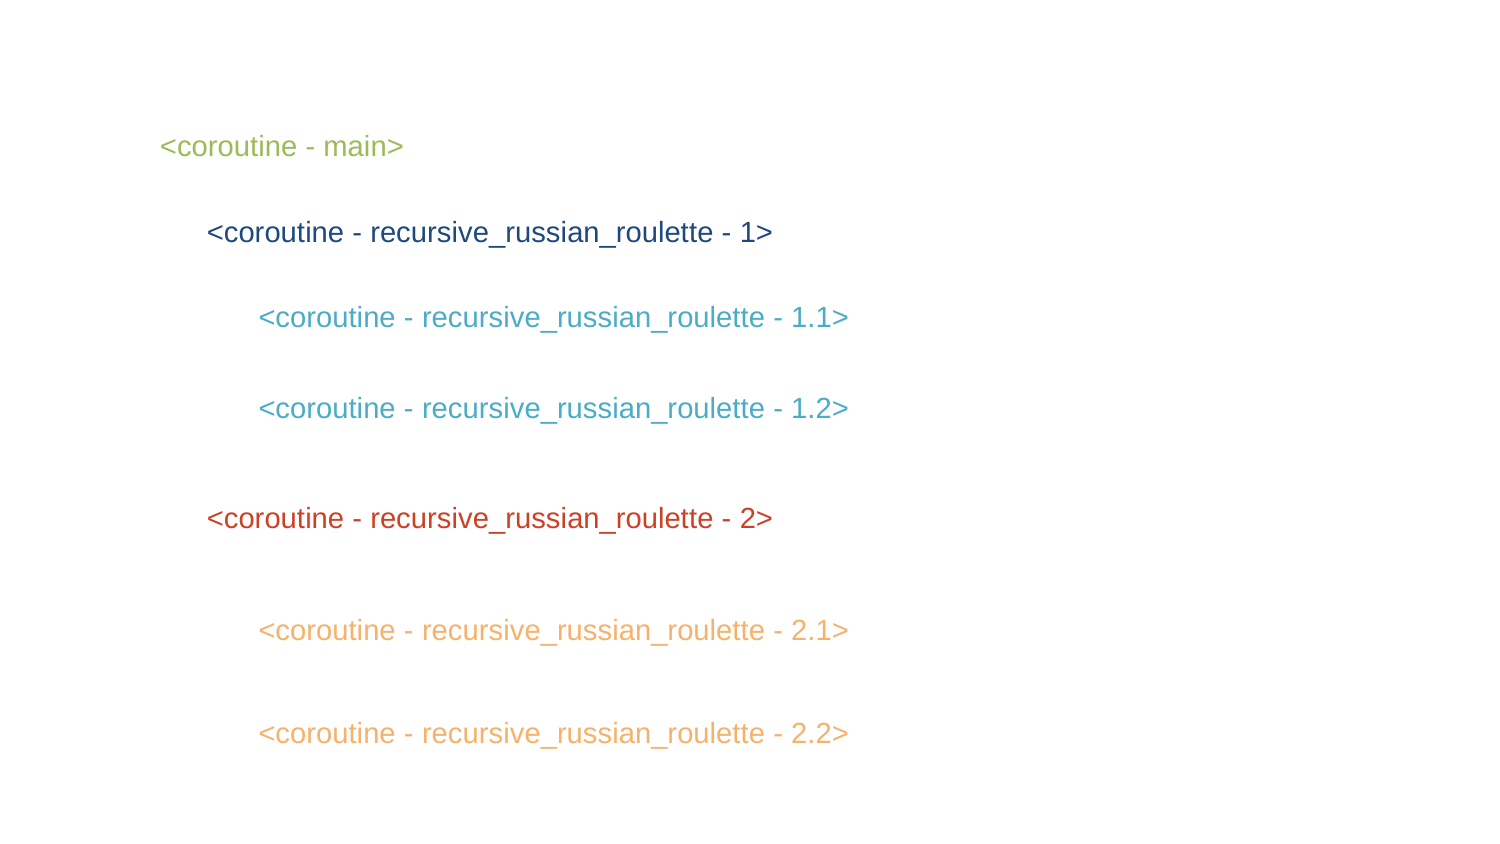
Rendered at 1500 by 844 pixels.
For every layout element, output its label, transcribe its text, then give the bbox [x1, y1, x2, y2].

text_box <coroutine - recursive_russian_roulette - 1.1> [243, 283, 908, 344]
text_box <coroutine - recursive_russian_roulette - 2> [191, 484, 812, 546]
text_box <coroutine - recursive_russian_roulette - 2.2> [243, 699, 908, 760]
text_box <coroutine - recursive_russian_roulette - 2.1> [243, 596, 908, 657]
text_box <coroutine - recursive_russian_roulette - 1.2> [243, 374, 908, 435]
text_box <coroutine - recursive_russian_roulette - 1> [191, 198, 812, 259]
text_box <coroutine - main> [145, 112, 651, 174]
